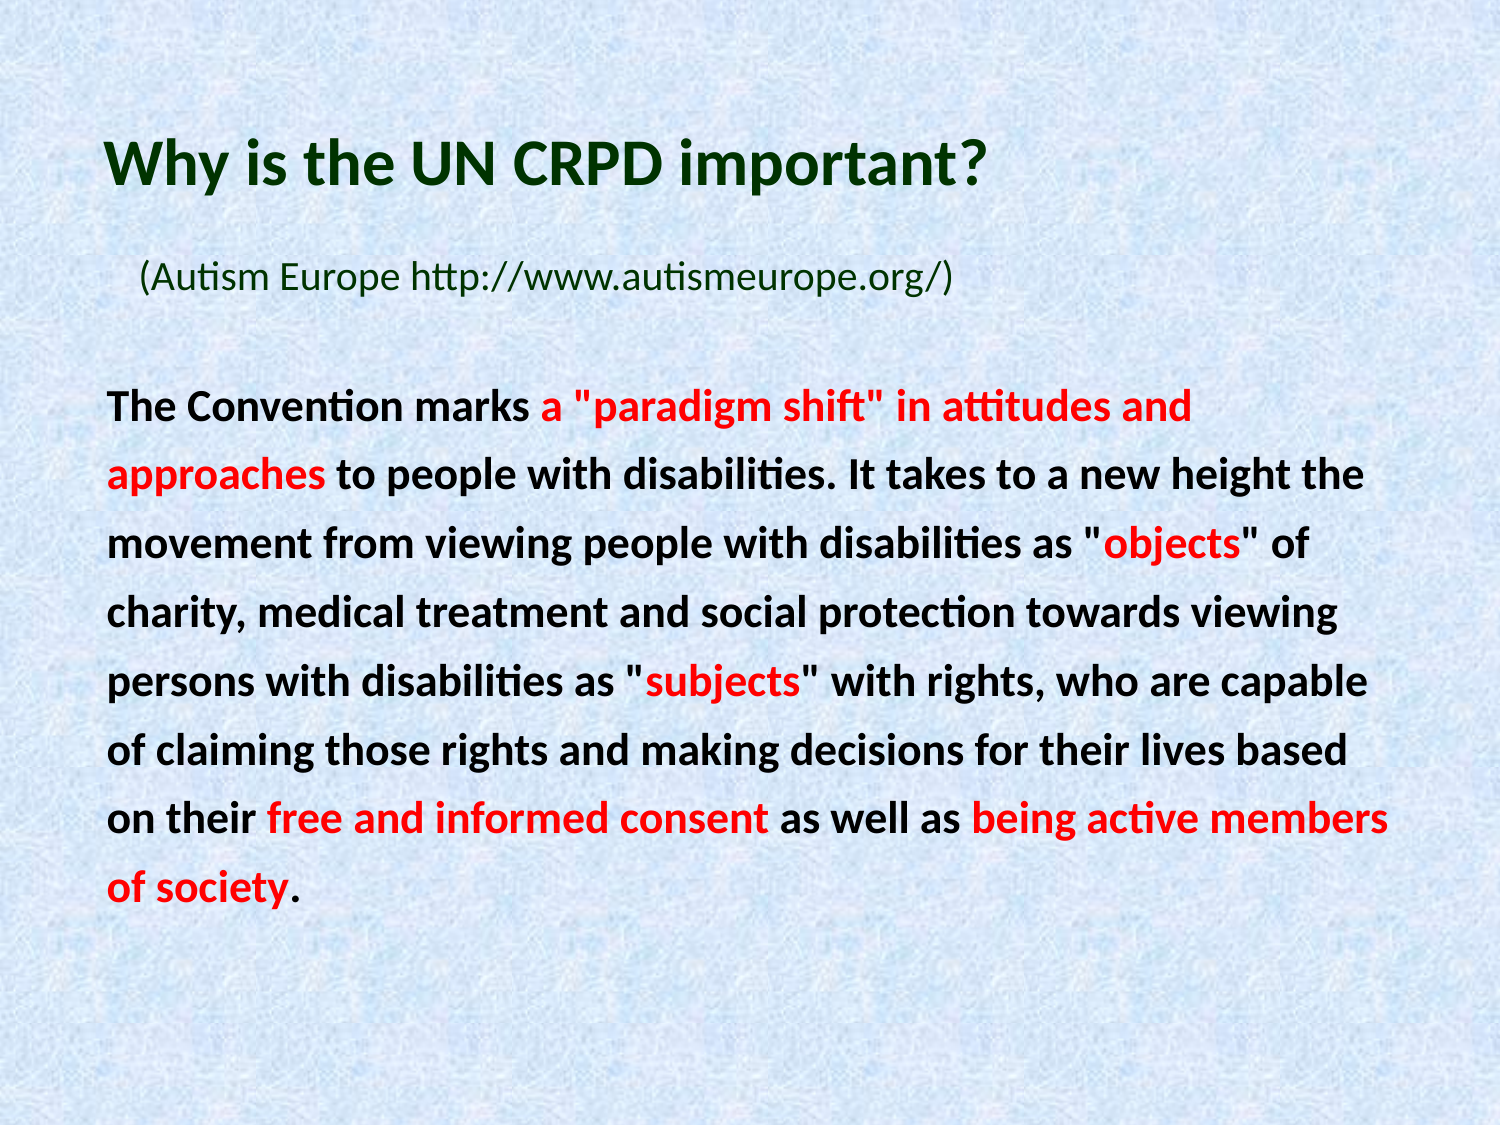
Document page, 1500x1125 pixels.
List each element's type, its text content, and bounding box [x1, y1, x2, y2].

text_box Why is the UN CRPD important? (Autism Europe http://www.autismeurope.org/) [88, 66, 1418, 351]
text_box The Convention marks a "paradigm shift" in attitudes and approaches to people with disabilities. It takes to a new height the movement from viewing people with disabilities as "objects" of charity, medical treatment and social protection towards viewing persons with disabilities as "subjects" with rights, who are capable of claiming those rights and making decisions for their lives based on their free and informed consent as well as being active members of society. [92, 354, 1415, 974]
